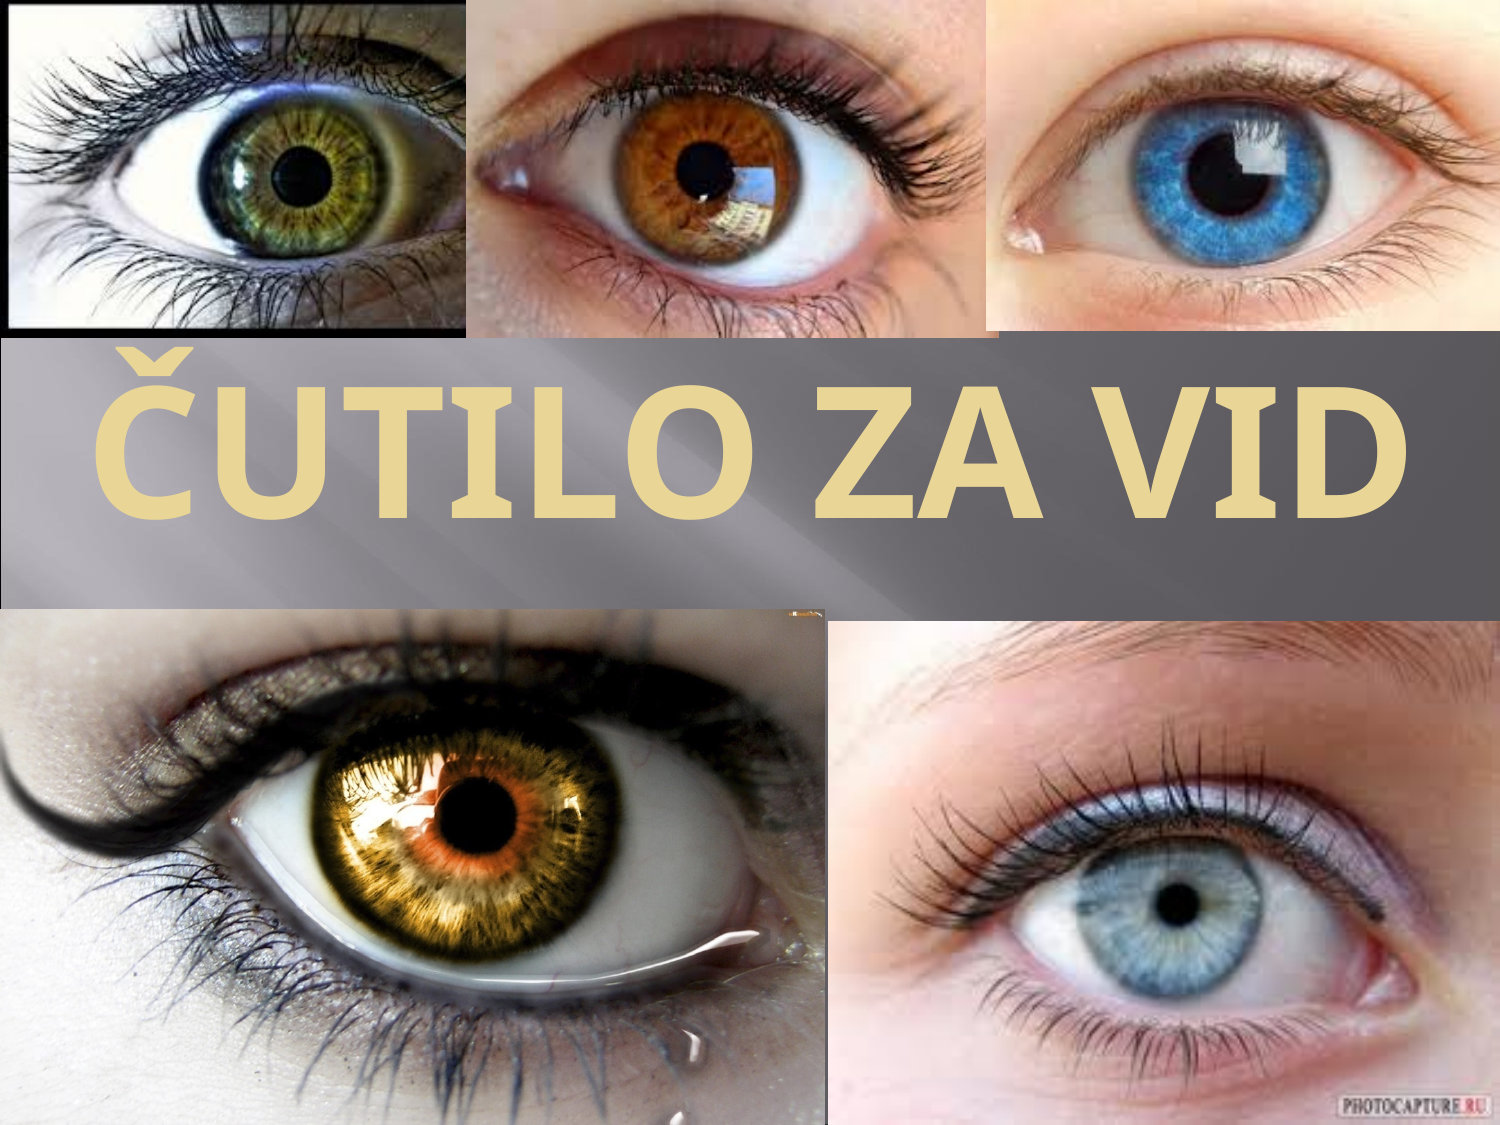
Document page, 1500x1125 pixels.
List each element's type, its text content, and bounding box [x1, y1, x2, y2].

picture [0, 0, 1500, 1125]
title ČUTILO ZA VID [76, 331, 1427, 556]
